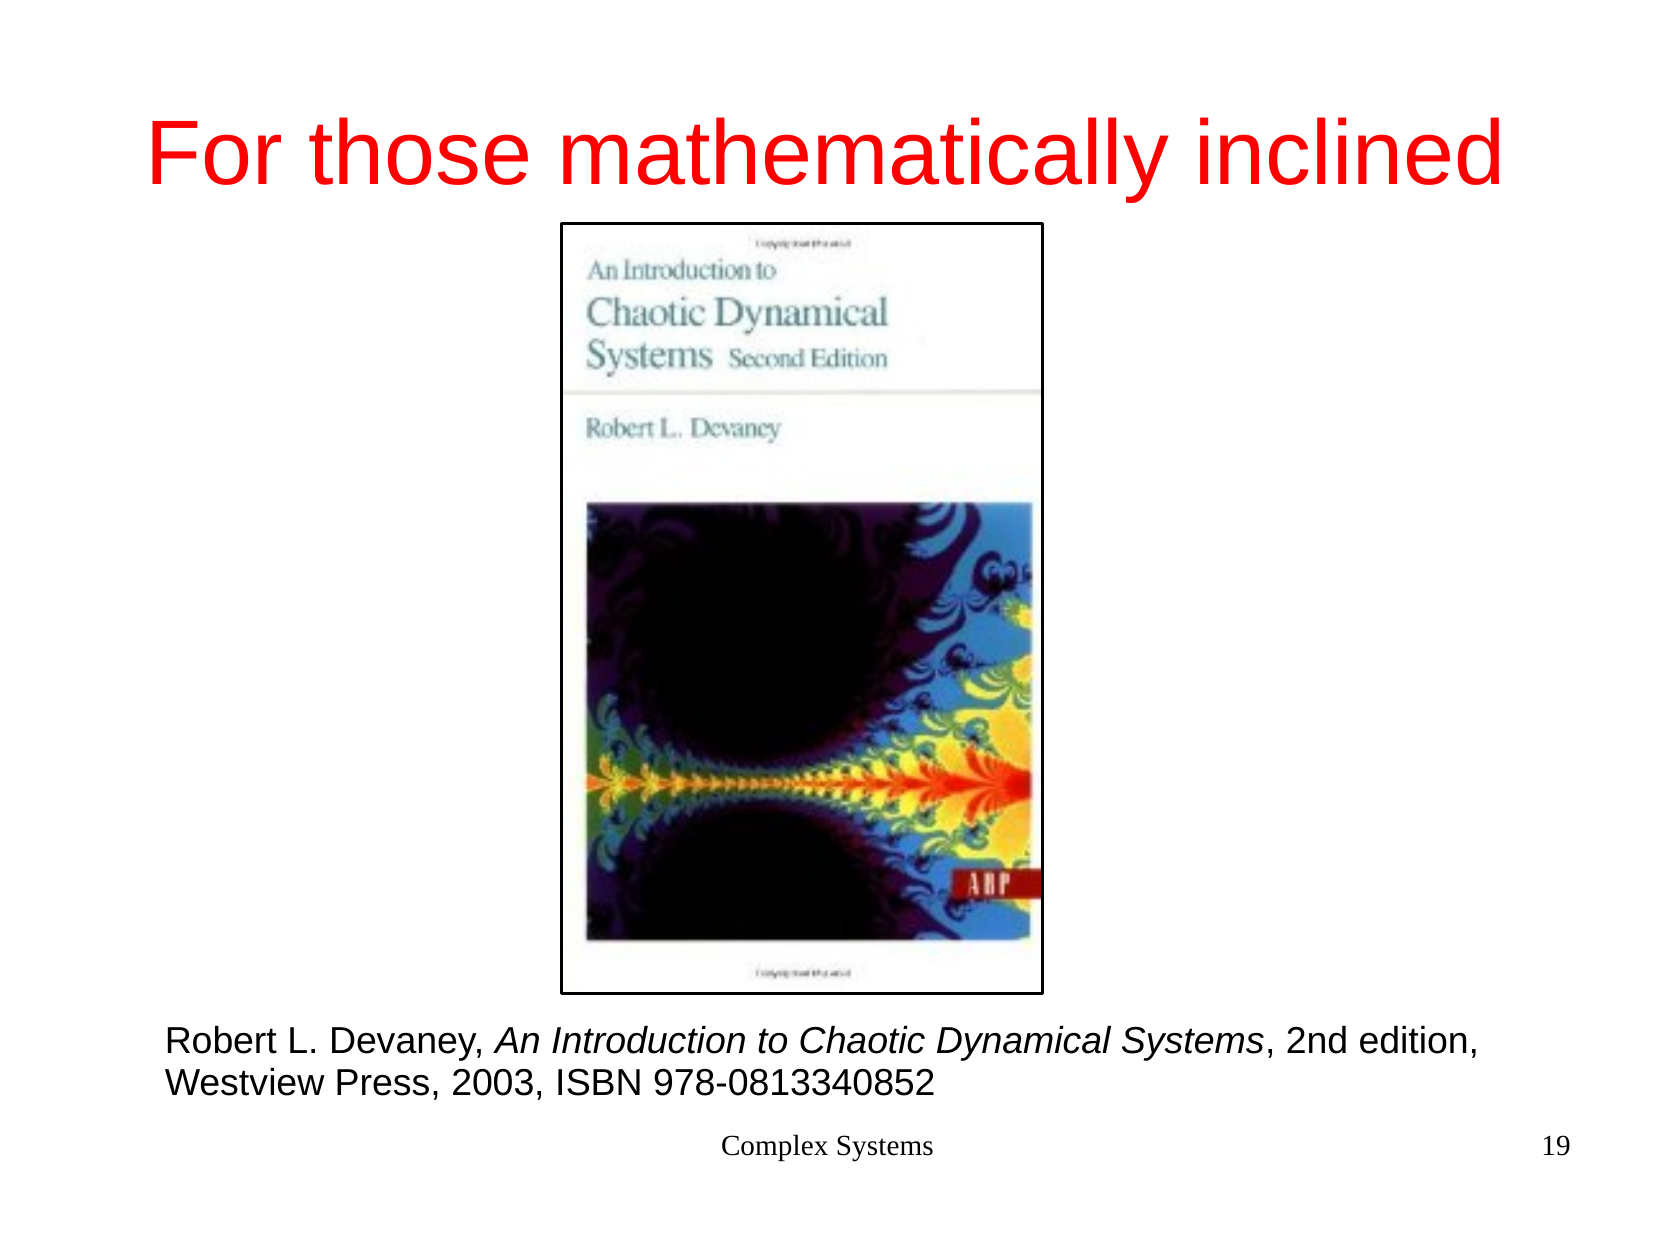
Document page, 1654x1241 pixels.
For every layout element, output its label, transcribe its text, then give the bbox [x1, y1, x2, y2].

text_box Robert L. Devaney, An Introduction to Chaotic Dynamical Systems, 2nd edition, Westview Press, 2003, ISBN 978-0813340852 [150, 1012, 1538, 1112]
picture [562, 225, 1041, 993]
title For those mathematically inclined [82, 49, 1571, 257]
